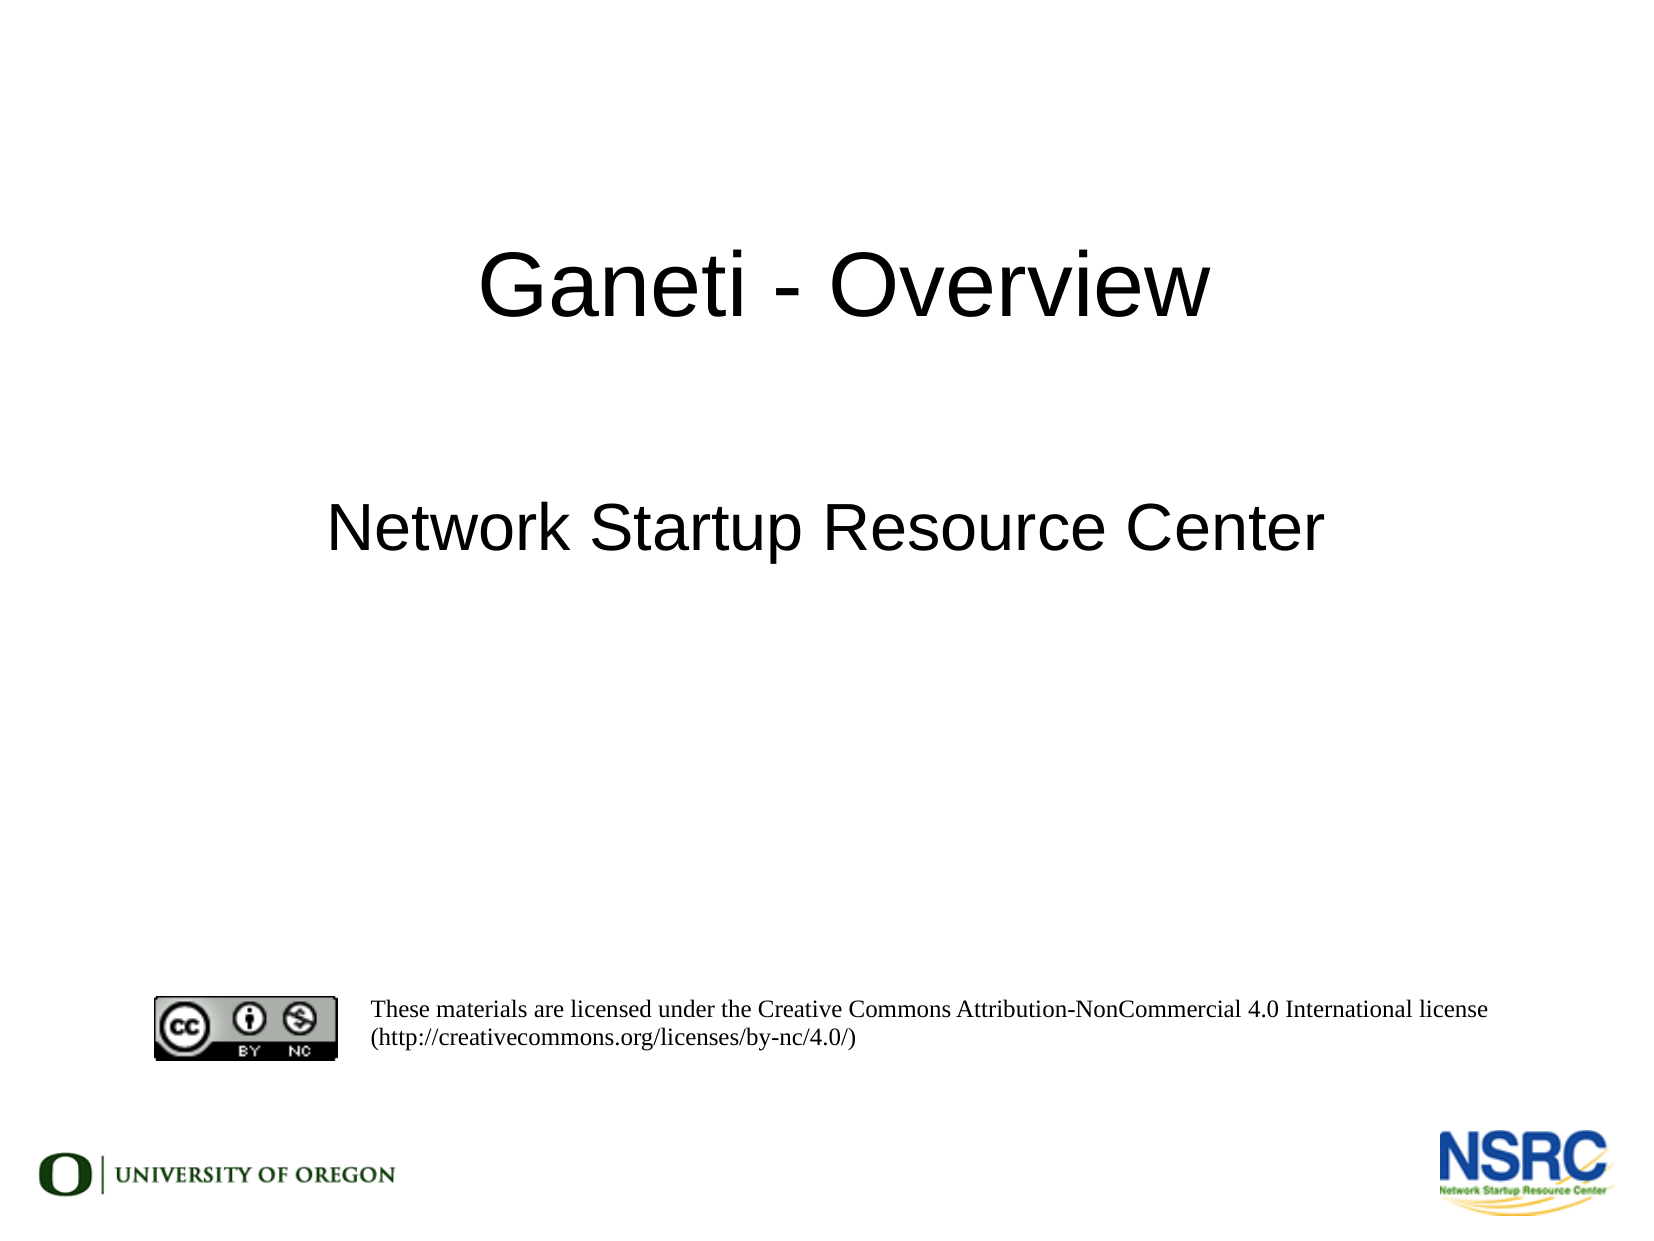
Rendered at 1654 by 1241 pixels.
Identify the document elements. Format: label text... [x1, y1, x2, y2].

picture [1440, 1130, 1616, 1216]
text_box These materials are licensed under the Creative Commons Attribution-NonCommercial 4.0 International license (http://creativecommons.org/licenses/by-nc/4.0/) [355, 988, 1556, 1059]
text_box Network Startup Resource Center [0, 482, 1654, 573]
picture [154, 996, 338, 1061]
title Ganeti - Overview [0, 158, 1654, 401]
picture [37, 1151, 397, 1198]
